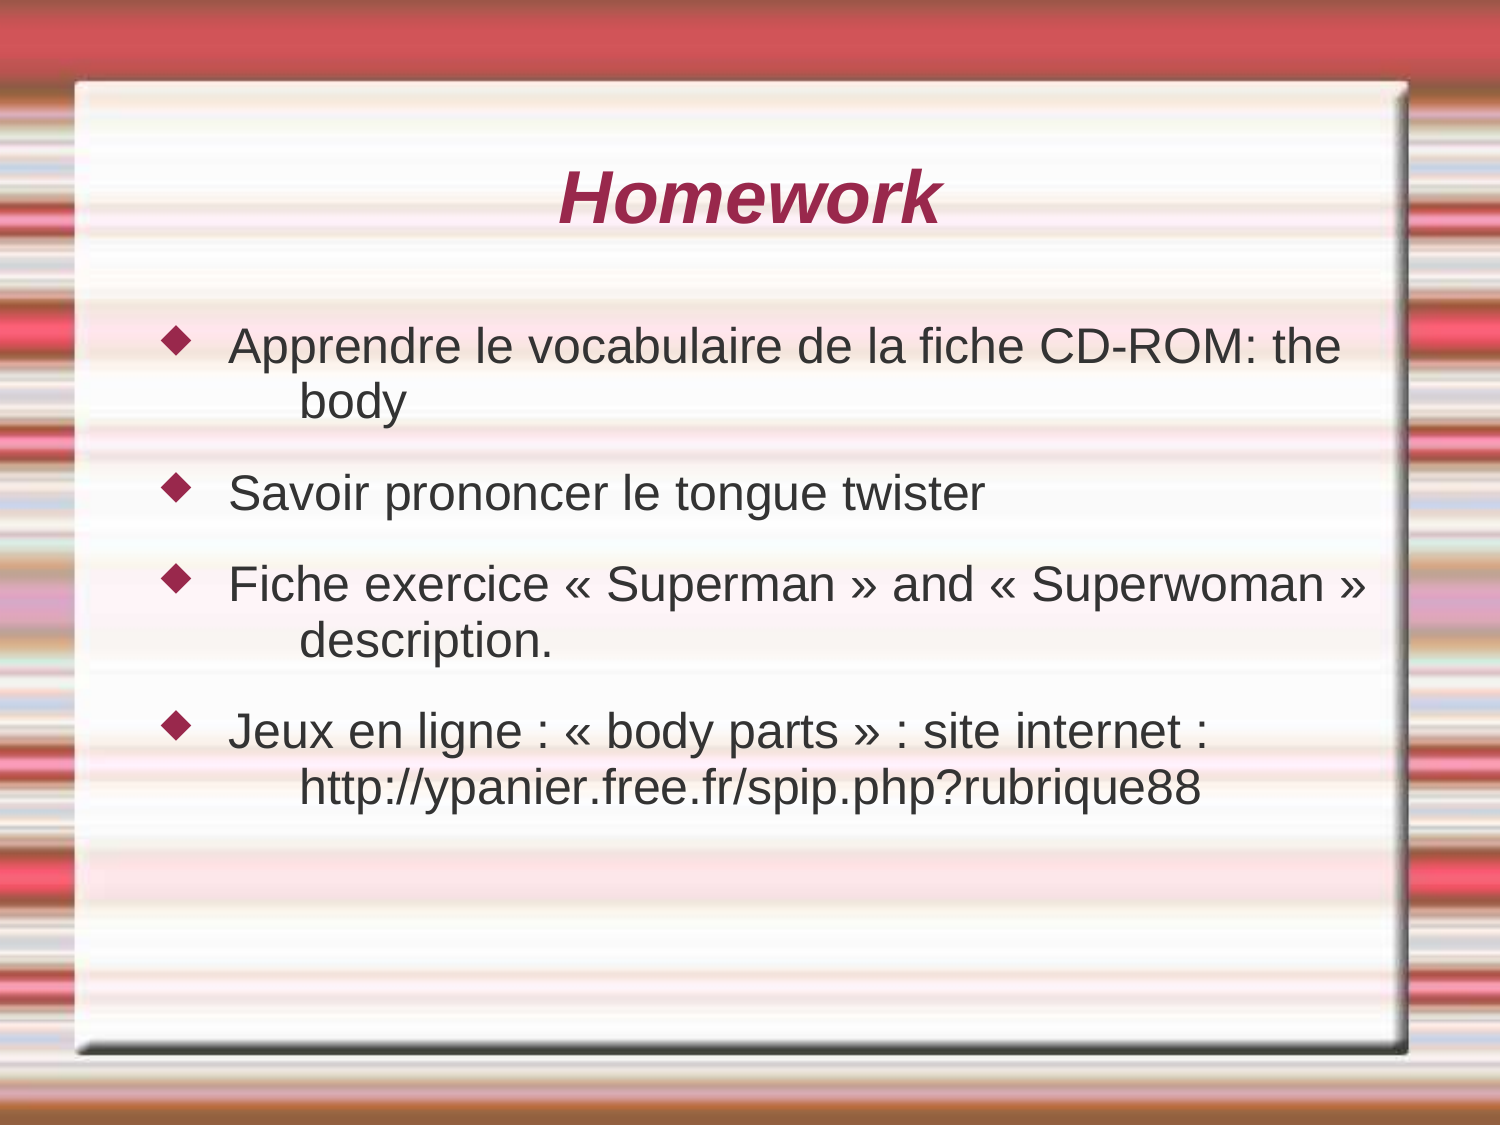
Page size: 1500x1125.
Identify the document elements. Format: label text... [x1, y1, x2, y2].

list Apprendre le vocabulaire de la fiche CD-ROM: the body Savoir prononcer le tongue twister Fiche exercice « Superman » and « Superwoman » description. Jeux en ligne : « body parts » : site internet : http://ypanier.free.fr/spip.php?rubrique88 [122, 318, 1376, 1061]
picture [0, 0, 1500, 1125]
title Homework [110, 104, 1392, 292]
